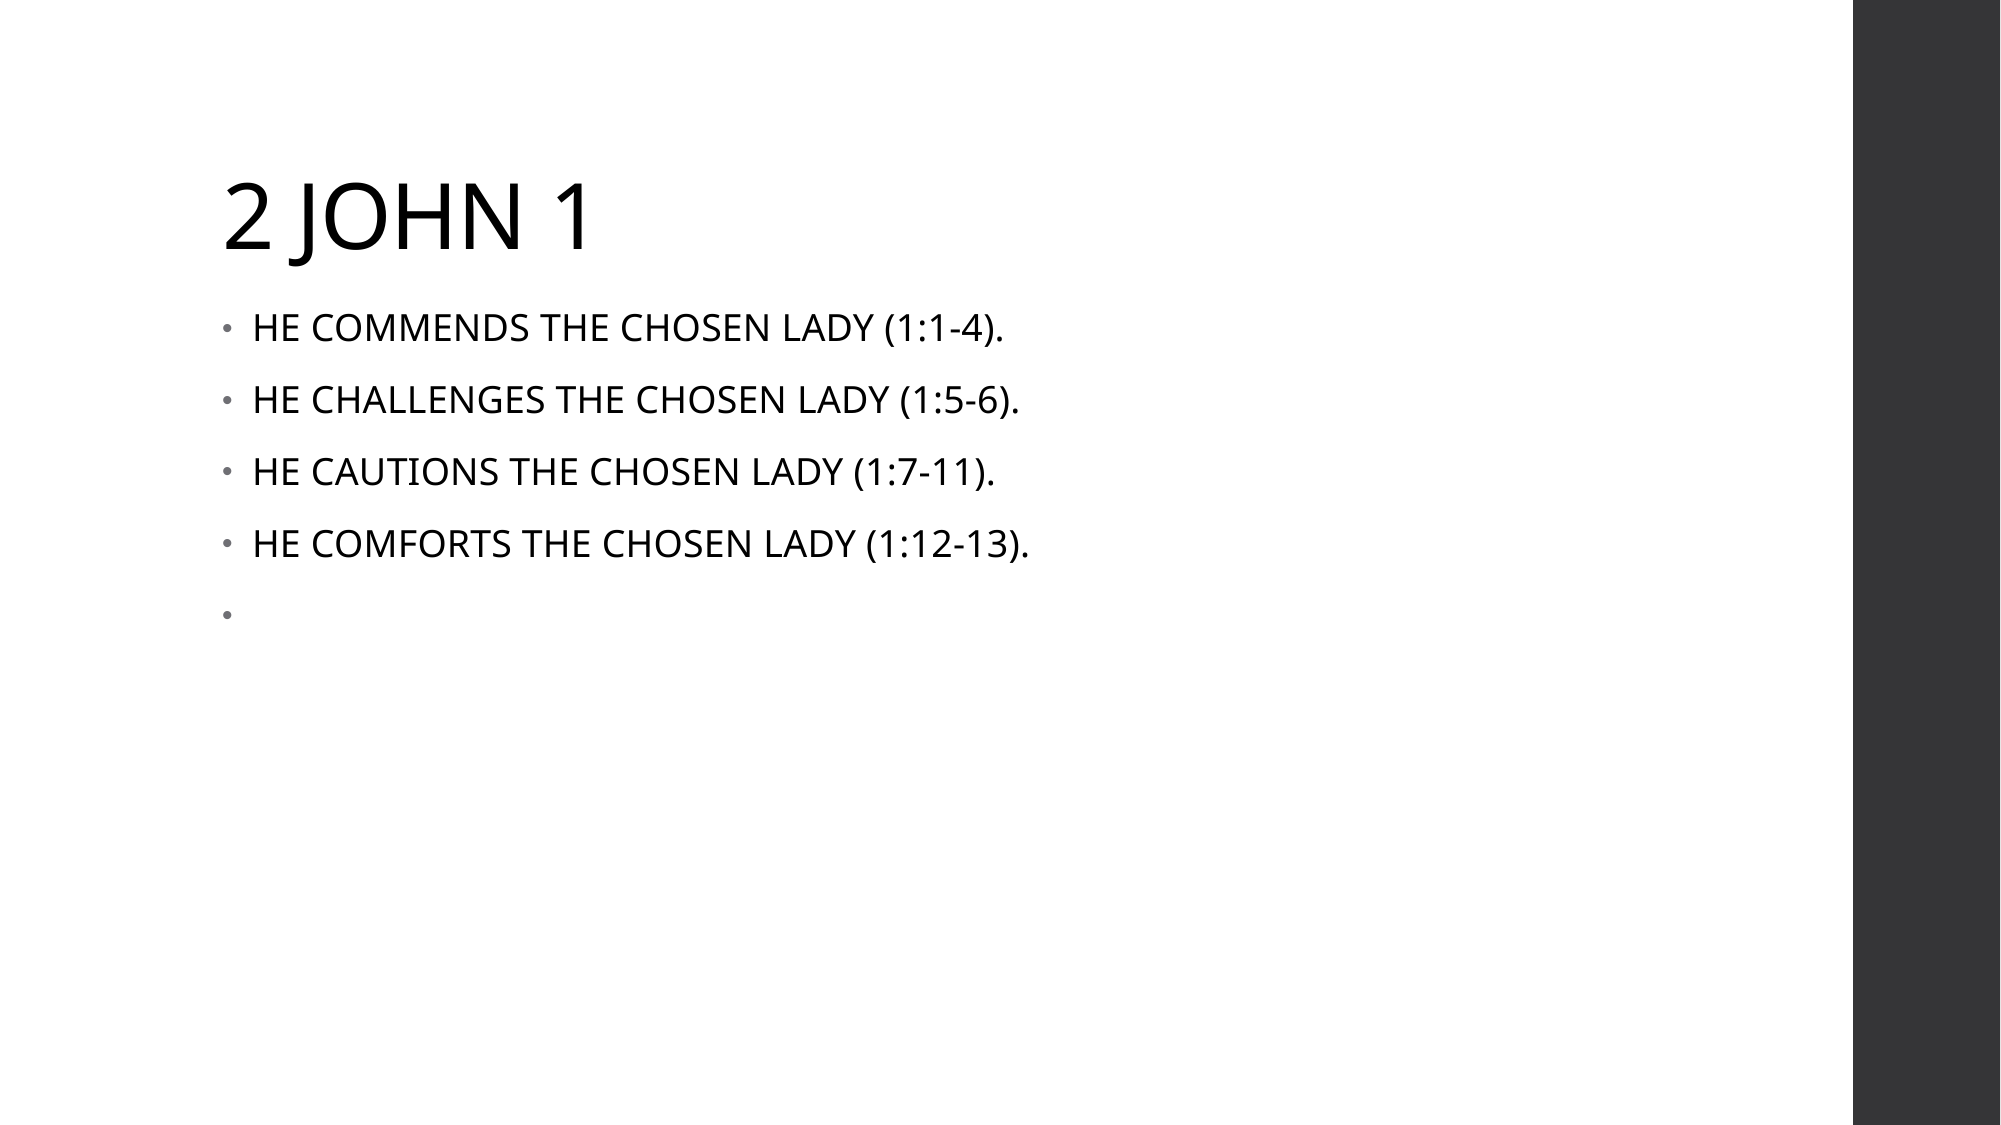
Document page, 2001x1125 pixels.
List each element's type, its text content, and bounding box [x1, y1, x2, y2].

list HE COMMENDS THE CHOSEN LADY (1:1-4). HE CHALLENGES THE CHOSEN LADY (1:5-6). HE CAUTIONS THE CHOSEN LADY (1:7-11). HE COMFORTS THE CHOSEN LADY (1:12-13). [206, 299, 1617, 1014]
title 2 JOHN 1 [206, 60, 1797, 278]
